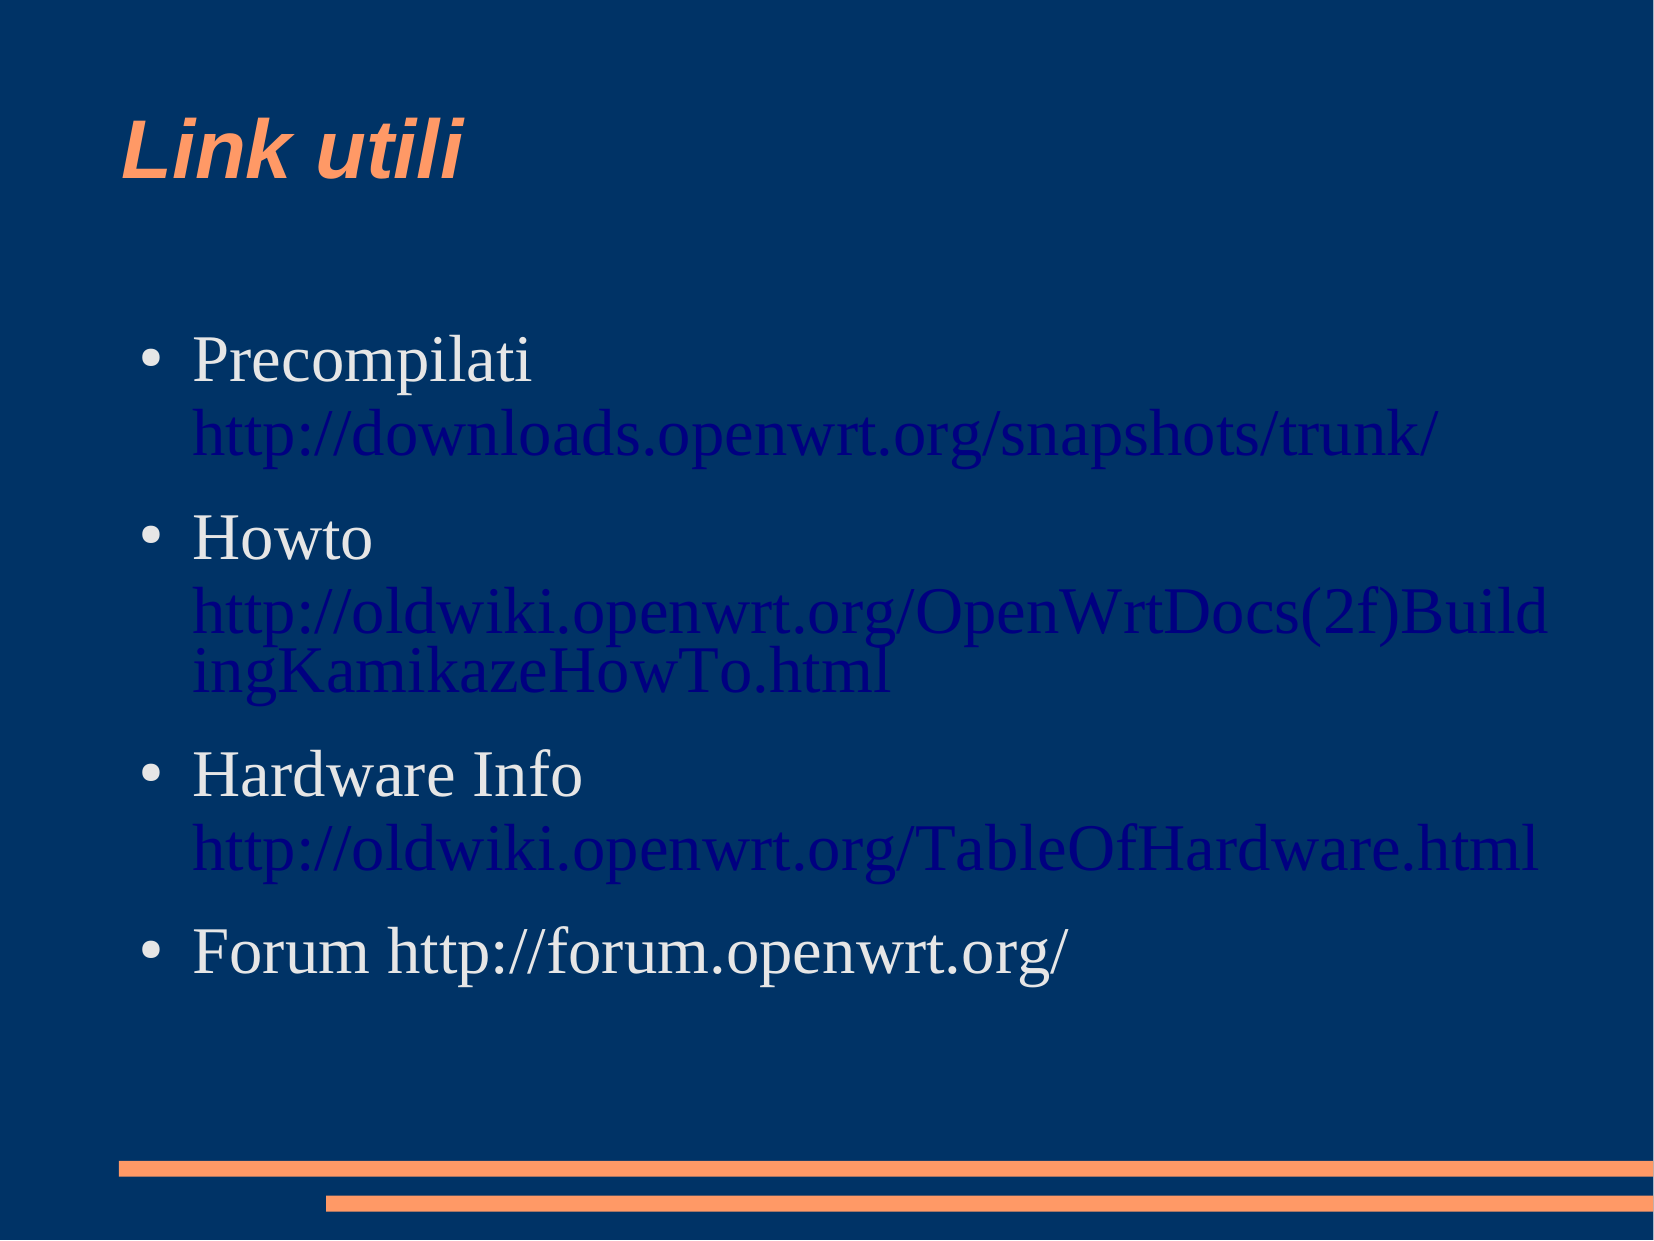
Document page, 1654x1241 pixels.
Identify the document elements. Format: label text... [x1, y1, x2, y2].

title Link utili [121, 46, 1534, 254]
list Precompilati http://downloads.openwrt.org/snapshots/trunk/ Howto http://oldwiki.openwrt.org/OpenWrtDocs(2f)BuildingKamikazeHowTo.html Hardware Info http://oldwiki.openwrt.org/TableOfHardware.html Forum http://forum.openwrt.org/ [121, 322, 1561, 1132]
